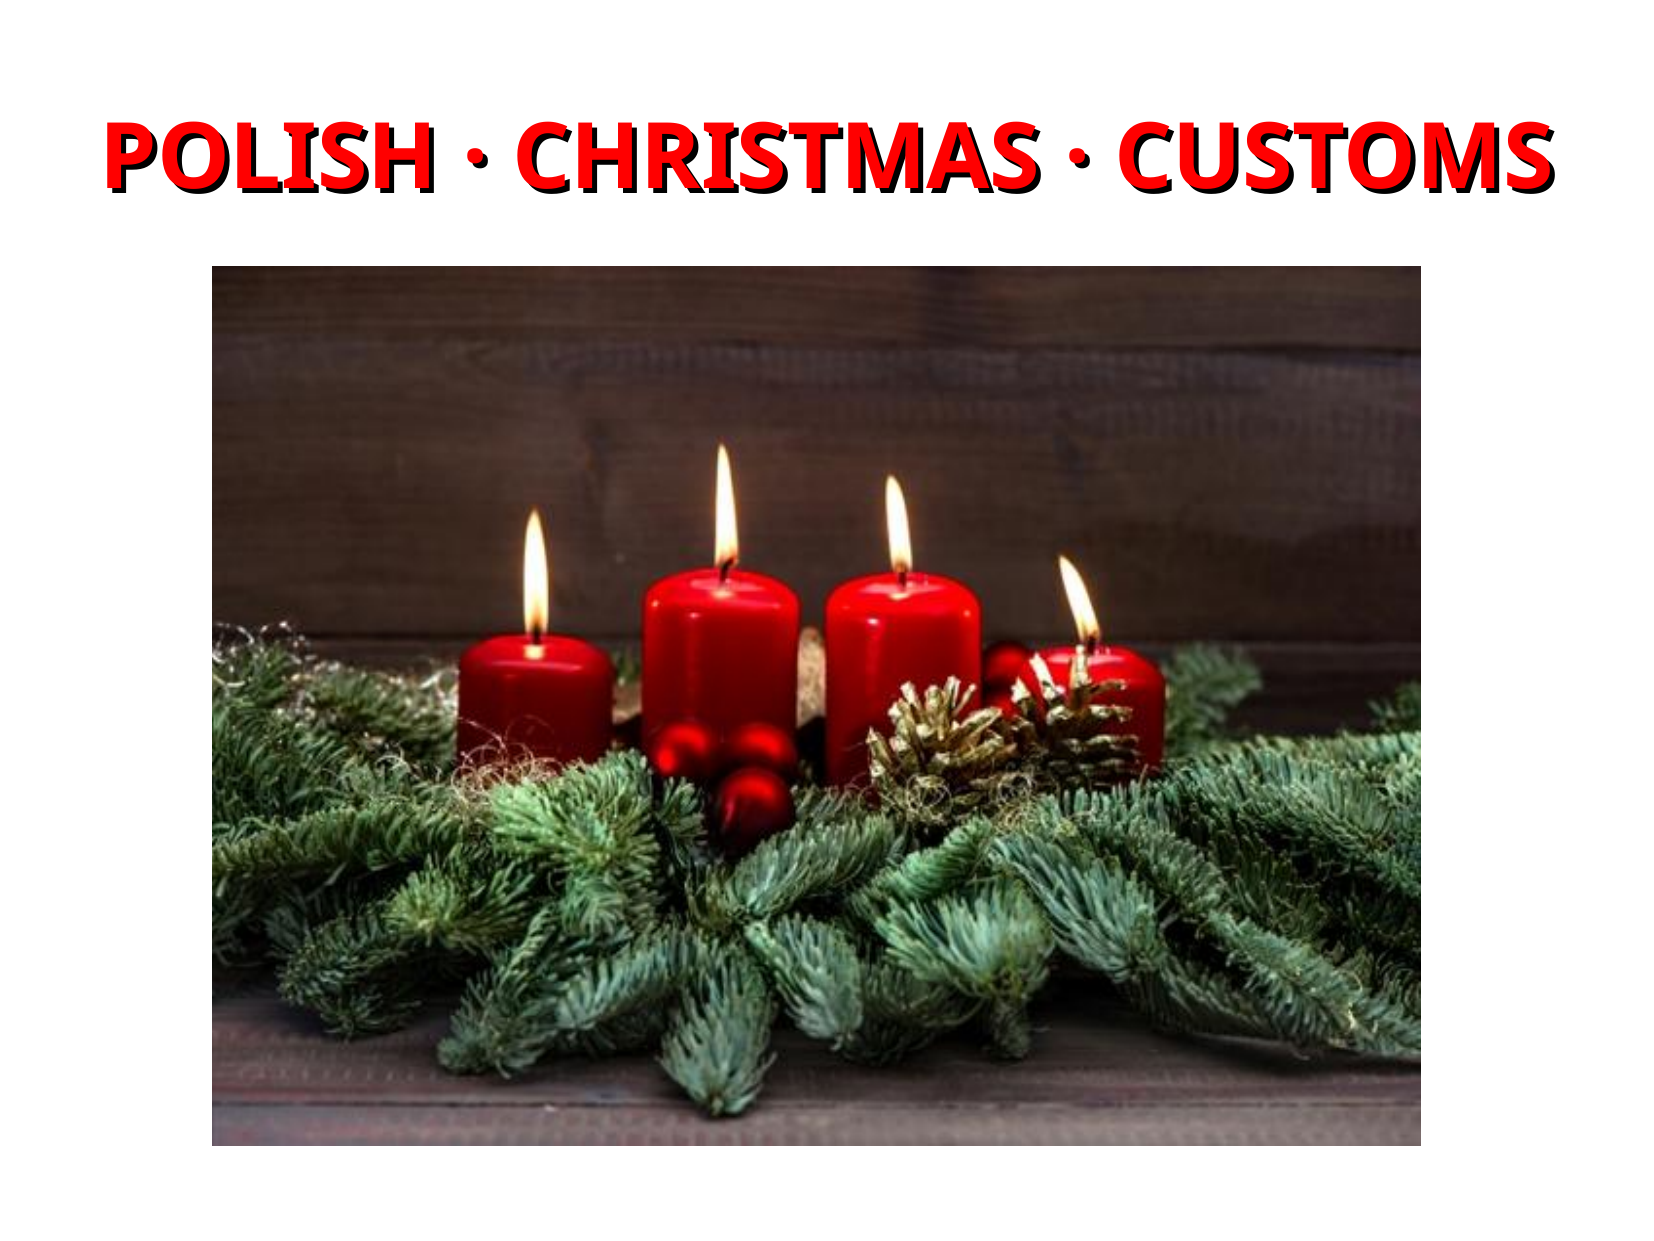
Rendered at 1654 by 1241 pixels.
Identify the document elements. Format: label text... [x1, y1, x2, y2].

picture [212, 266, 1421, 1146]
title POLISH · CHRISTMAS · CUSTOMS [82, 49, 1571, 257]
